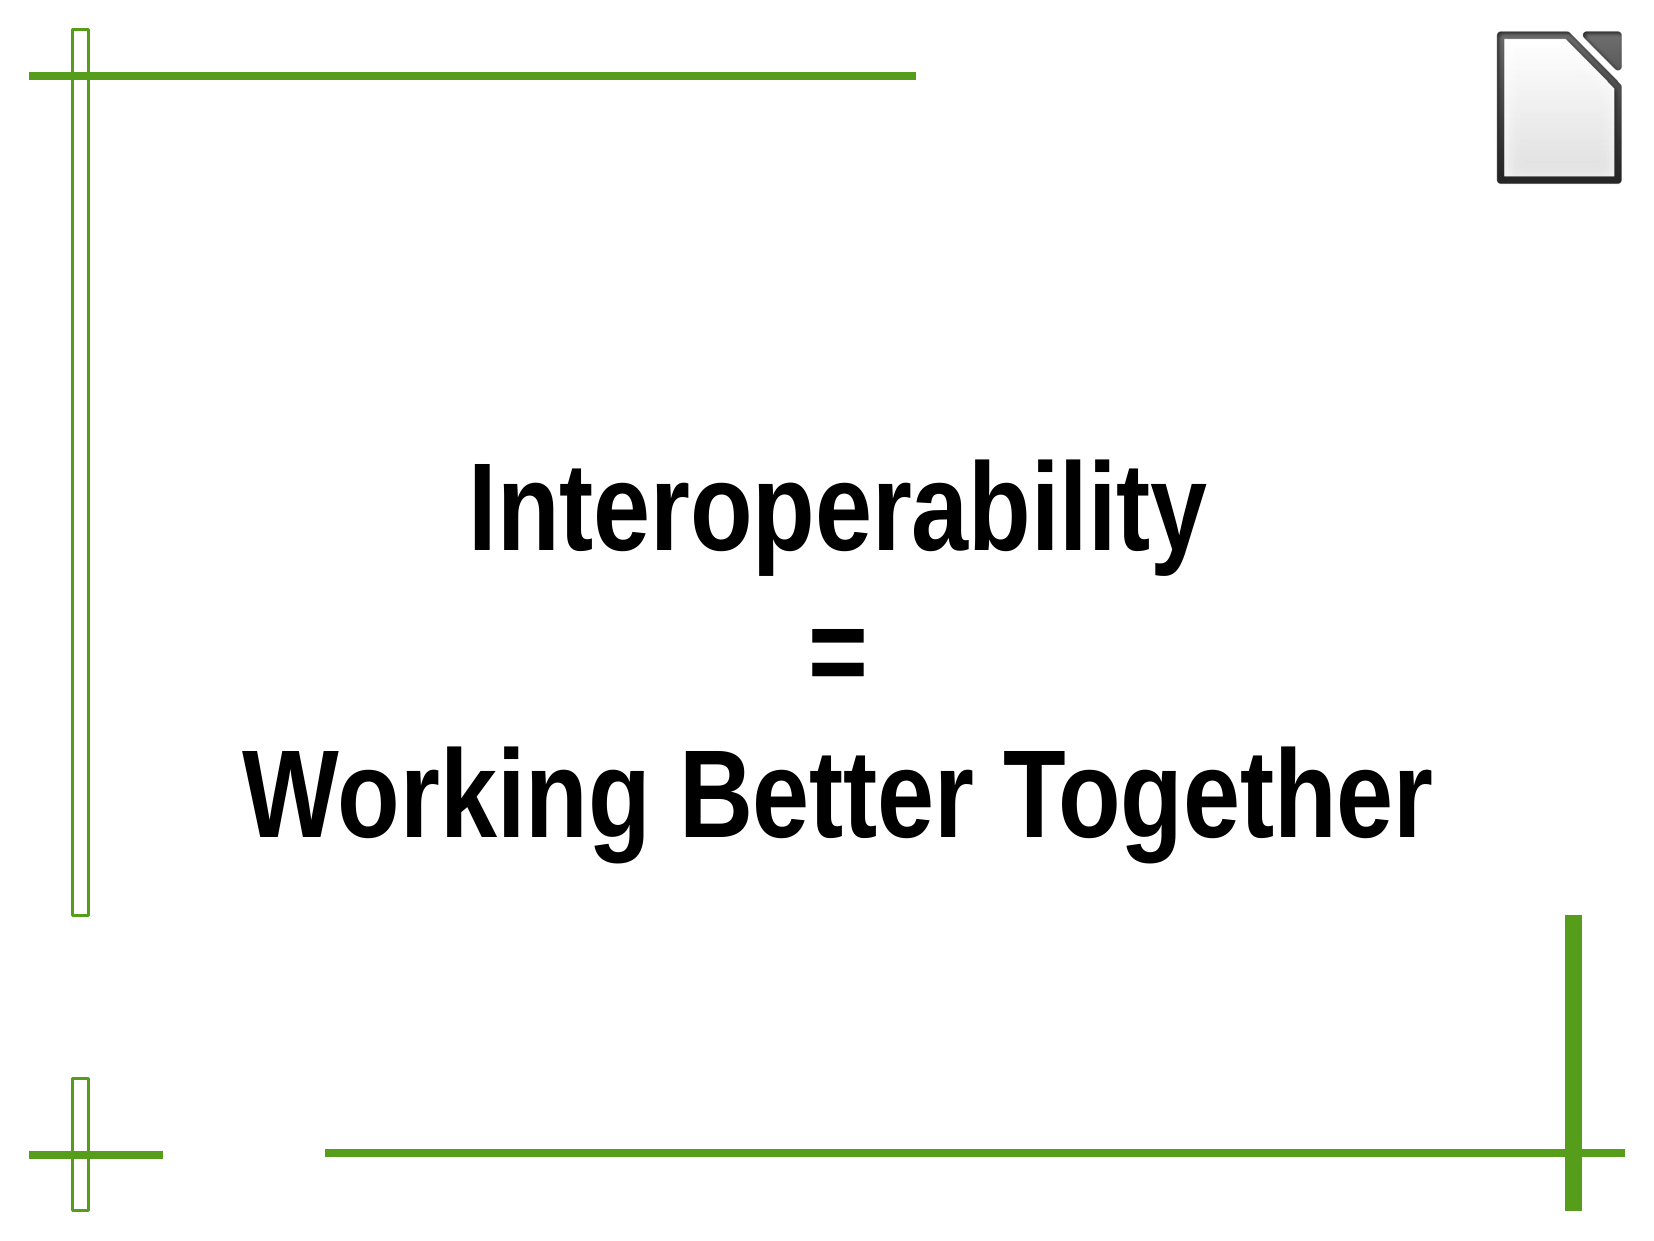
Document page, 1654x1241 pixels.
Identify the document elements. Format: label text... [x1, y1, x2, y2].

subtitle Interoperability = Working Better Together [235, 344, 1442, 953]
picture [1494, 29, 1624, 186]
